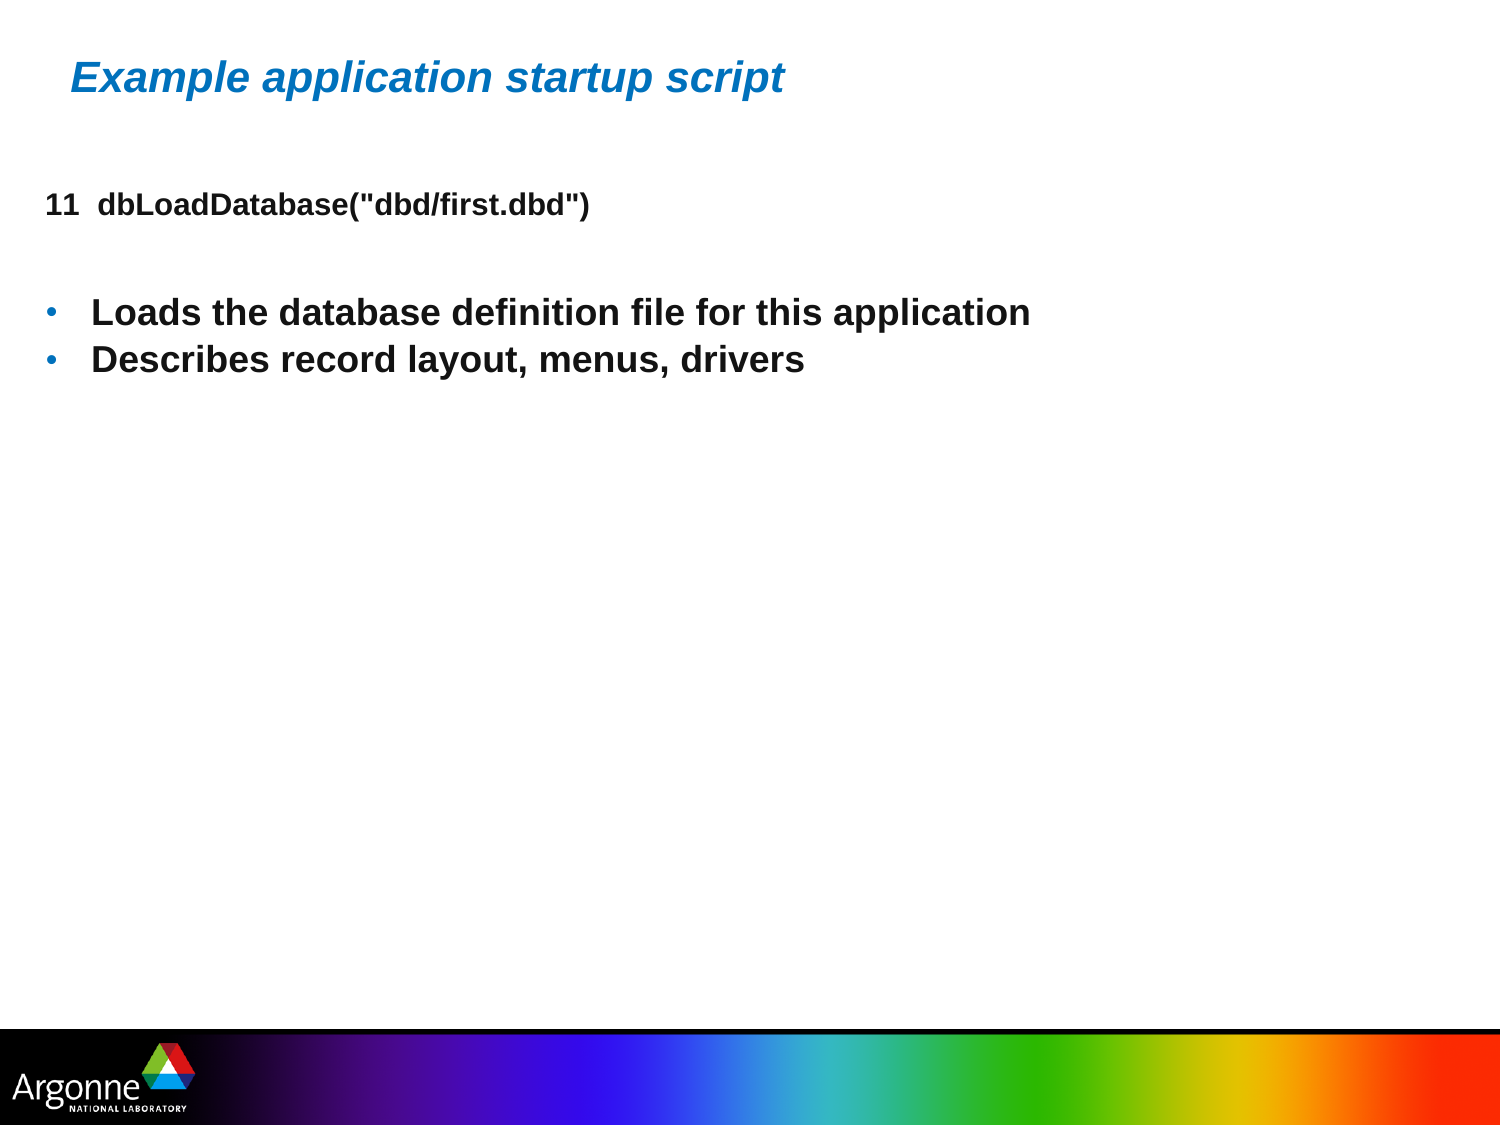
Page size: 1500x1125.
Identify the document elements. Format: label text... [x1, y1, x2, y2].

picture [0, 1029, 1500, 1125]
list 11 dbLoadDatabase("dbd/first.dbd") Loads the database definition file for this application Describes record layout, menus, drivers [30, 183, 1447, 404]
title Example application startup script [55, 57, 1361, 113]
